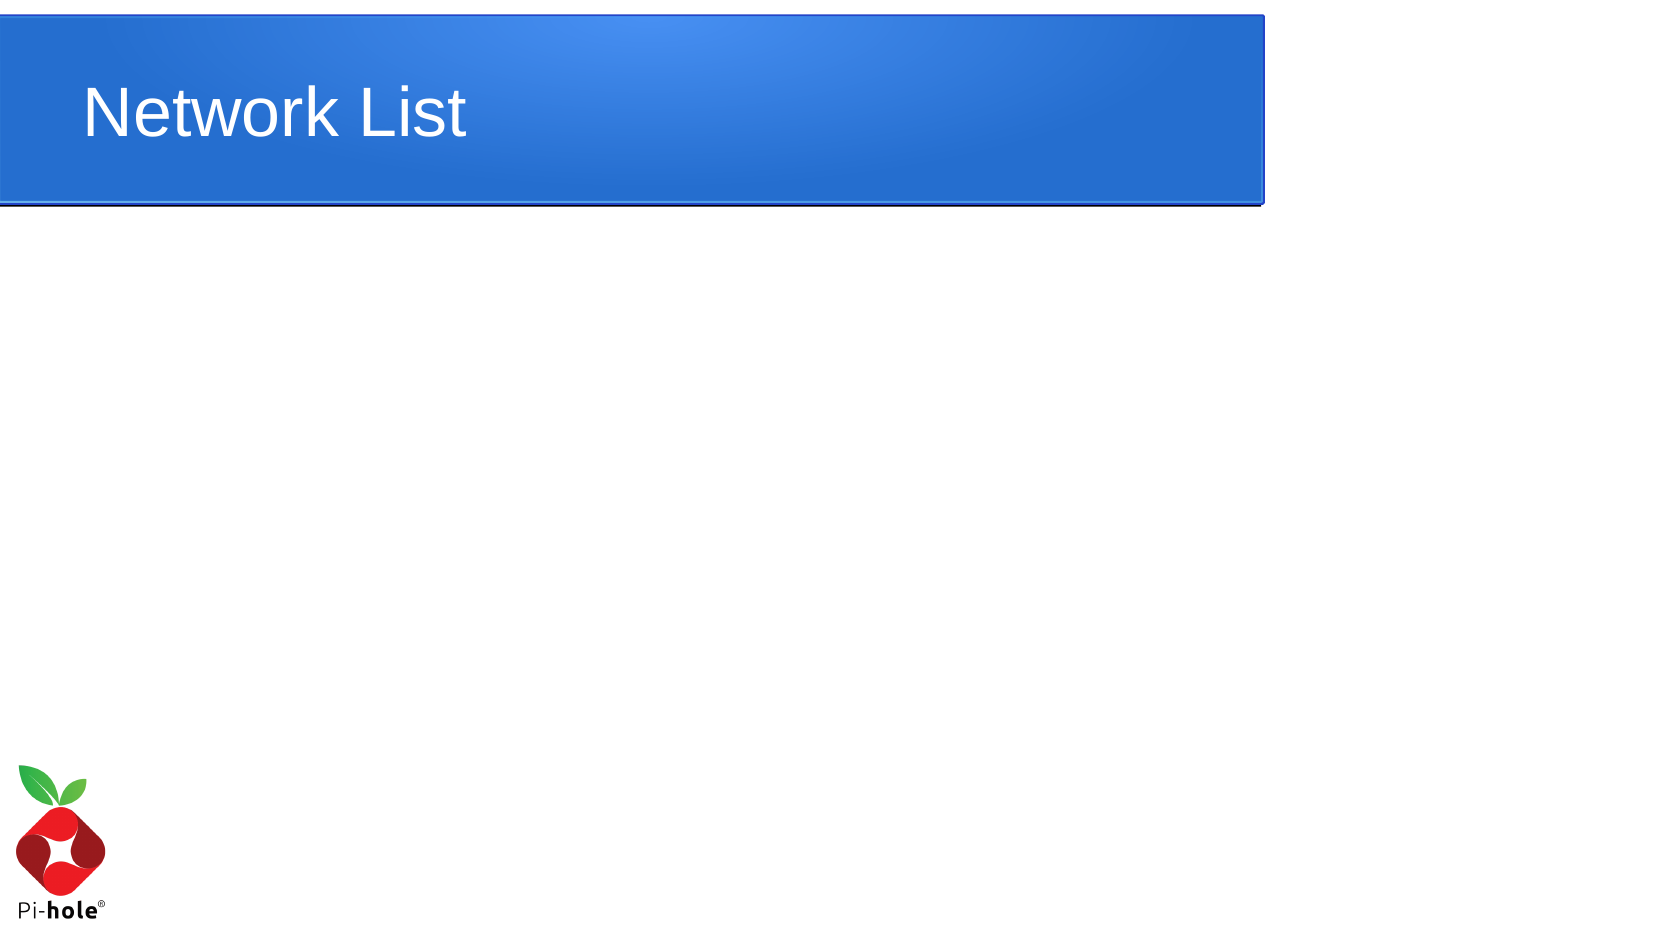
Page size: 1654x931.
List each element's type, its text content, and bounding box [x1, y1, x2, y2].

picture [15, 765, 106, 919]
title Network List [82, 35, 1235, 189]
